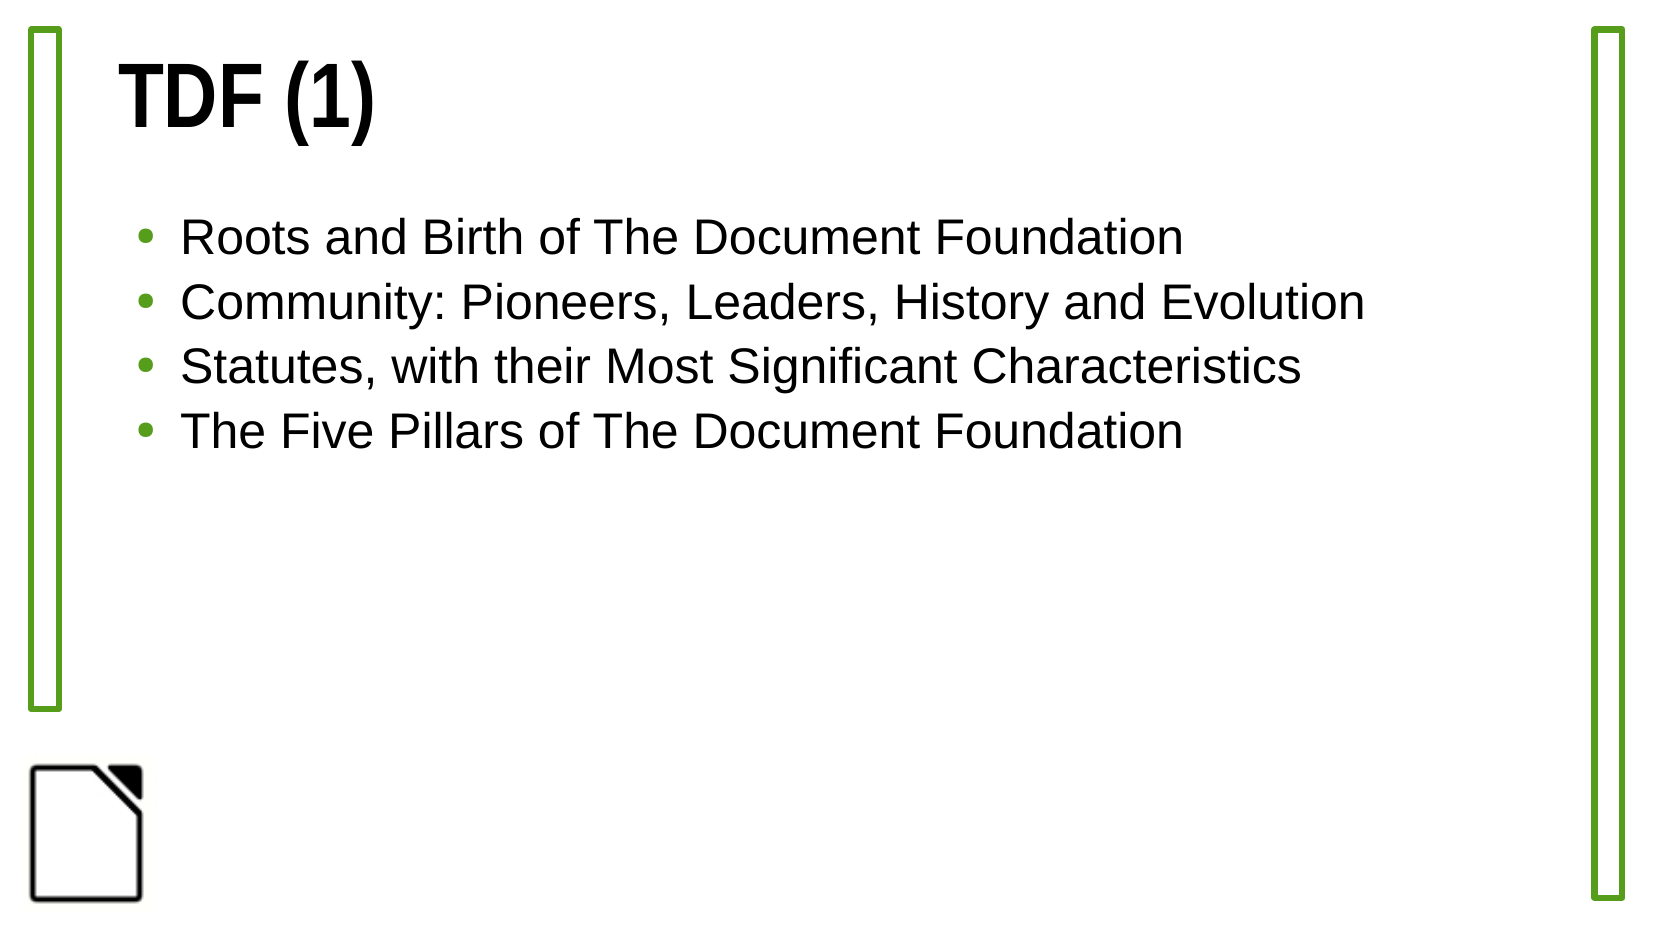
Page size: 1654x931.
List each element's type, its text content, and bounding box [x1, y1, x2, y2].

picture [9, 755, 166, 913]
title TDF (1) [118, 35, 1536, 154]
list Roots and Birth of The Document Foundation Community: Pioneers, Leaders, History and Evolution Statutes, with their Most Significant Characteristics The Five Pillars of The Document Foundation [118, 209, 1536, 830]
